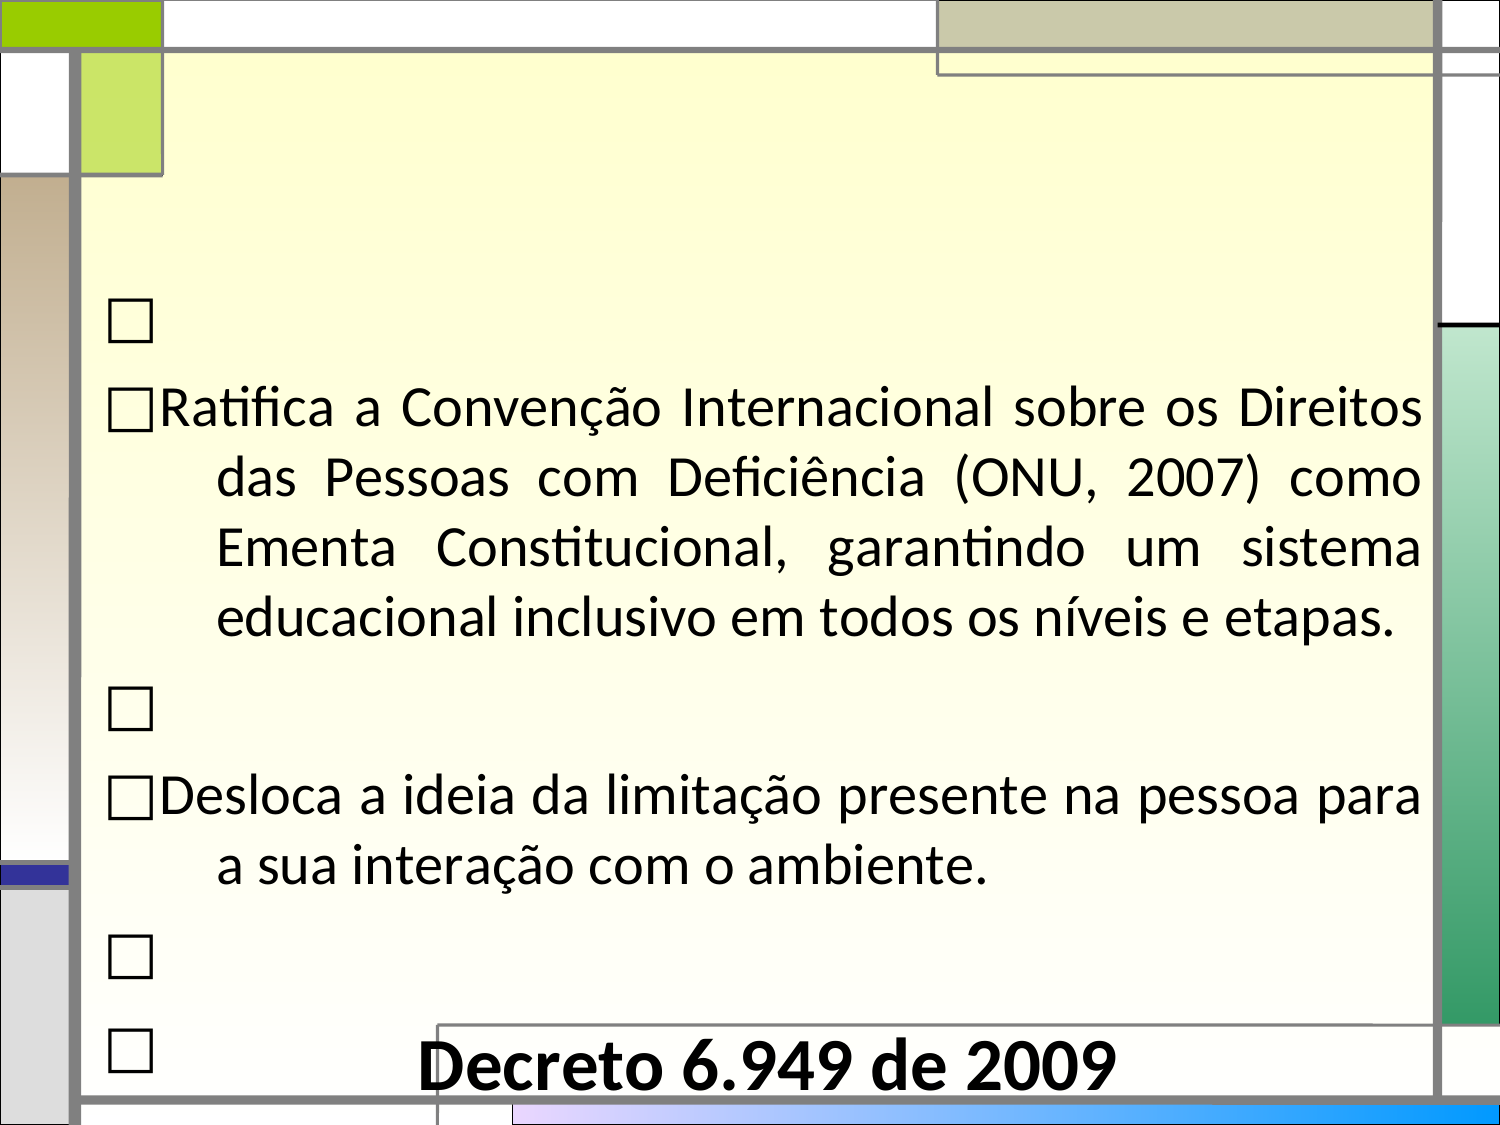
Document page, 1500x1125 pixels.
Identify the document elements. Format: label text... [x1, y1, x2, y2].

list Ratifica a Convenção Internacional sobre os Direitos das Pessoas com Deficiência (ONU, 2007) como Ementa Constitucional, garantindo um sistema educacional inclusivo em todos os níveis e etapas. Desloca a ideia da limitação presente na pessoa para a sua interação com o ambiente. [88, 267, 1439, 976]
title Decreto 6.949 de 2009 [53, 78, 1500, 232]
